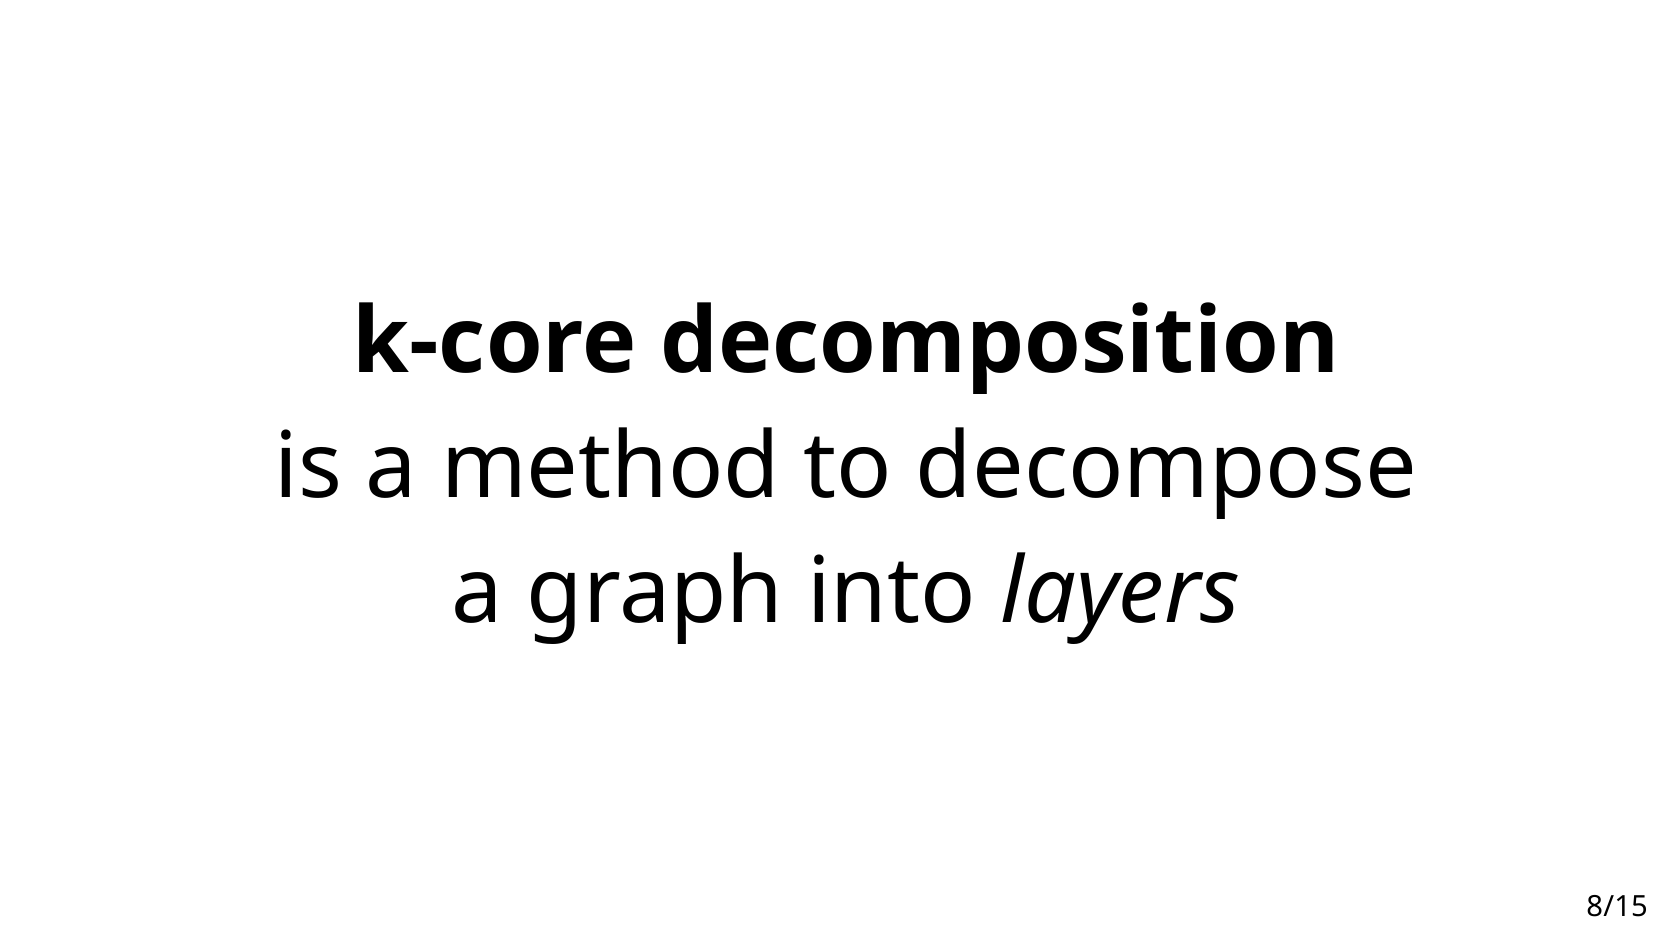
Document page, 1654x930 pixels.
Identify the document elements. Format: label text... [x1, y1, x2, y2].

title k-core decomposition is a method to decompose a graph into layers [102, 268, 1591, 656]
